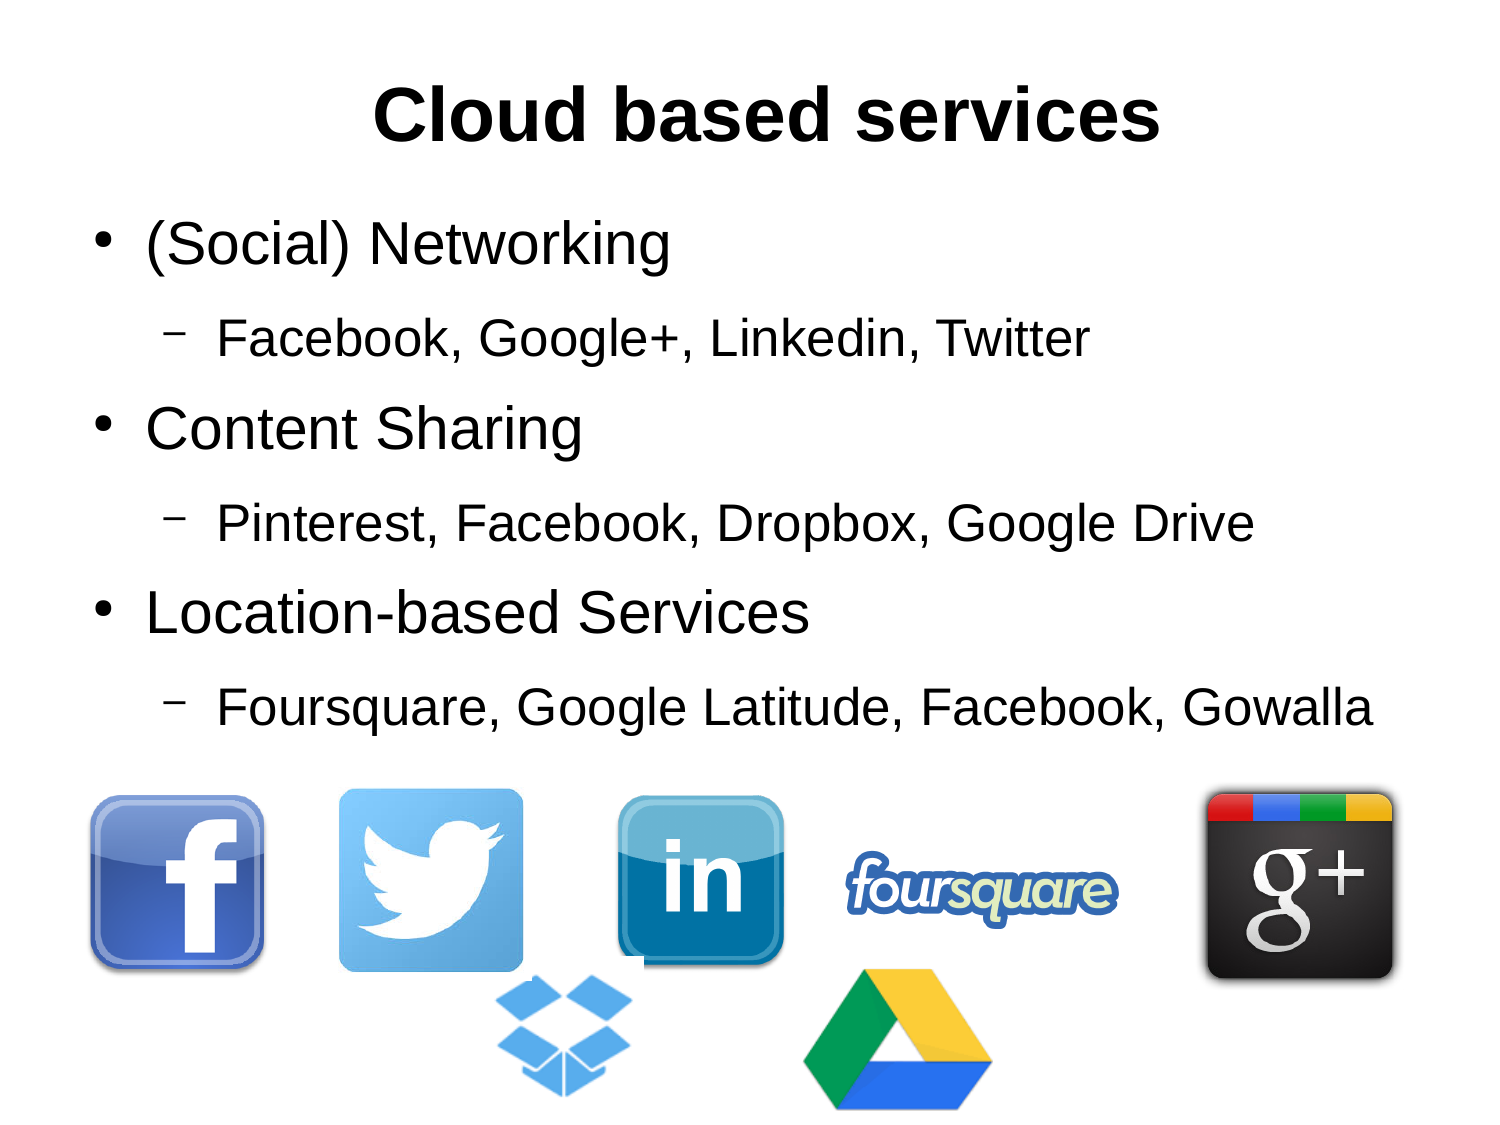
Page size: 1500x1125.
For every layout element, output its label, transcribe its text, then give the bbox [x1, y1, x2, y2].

picture [82, 791, 272, 981]
picture [330, 779, 792, 1117]
picture [802, 968, 993, 1111]
picture [1181, 767, 1418, 1004]
title Cloud based services [75, 44, 1425, 177]
picture [814, 826, 1147, 961]
list (Social) Networking Facebook, Google+, Linkedin, Twitter Content Sharing Pinterest, Facebook, Dropbox, Google Drive Location-based Services Foursquare, Google Latitude, Facebook, Gowalla [75, 204, 1395, 1075]
